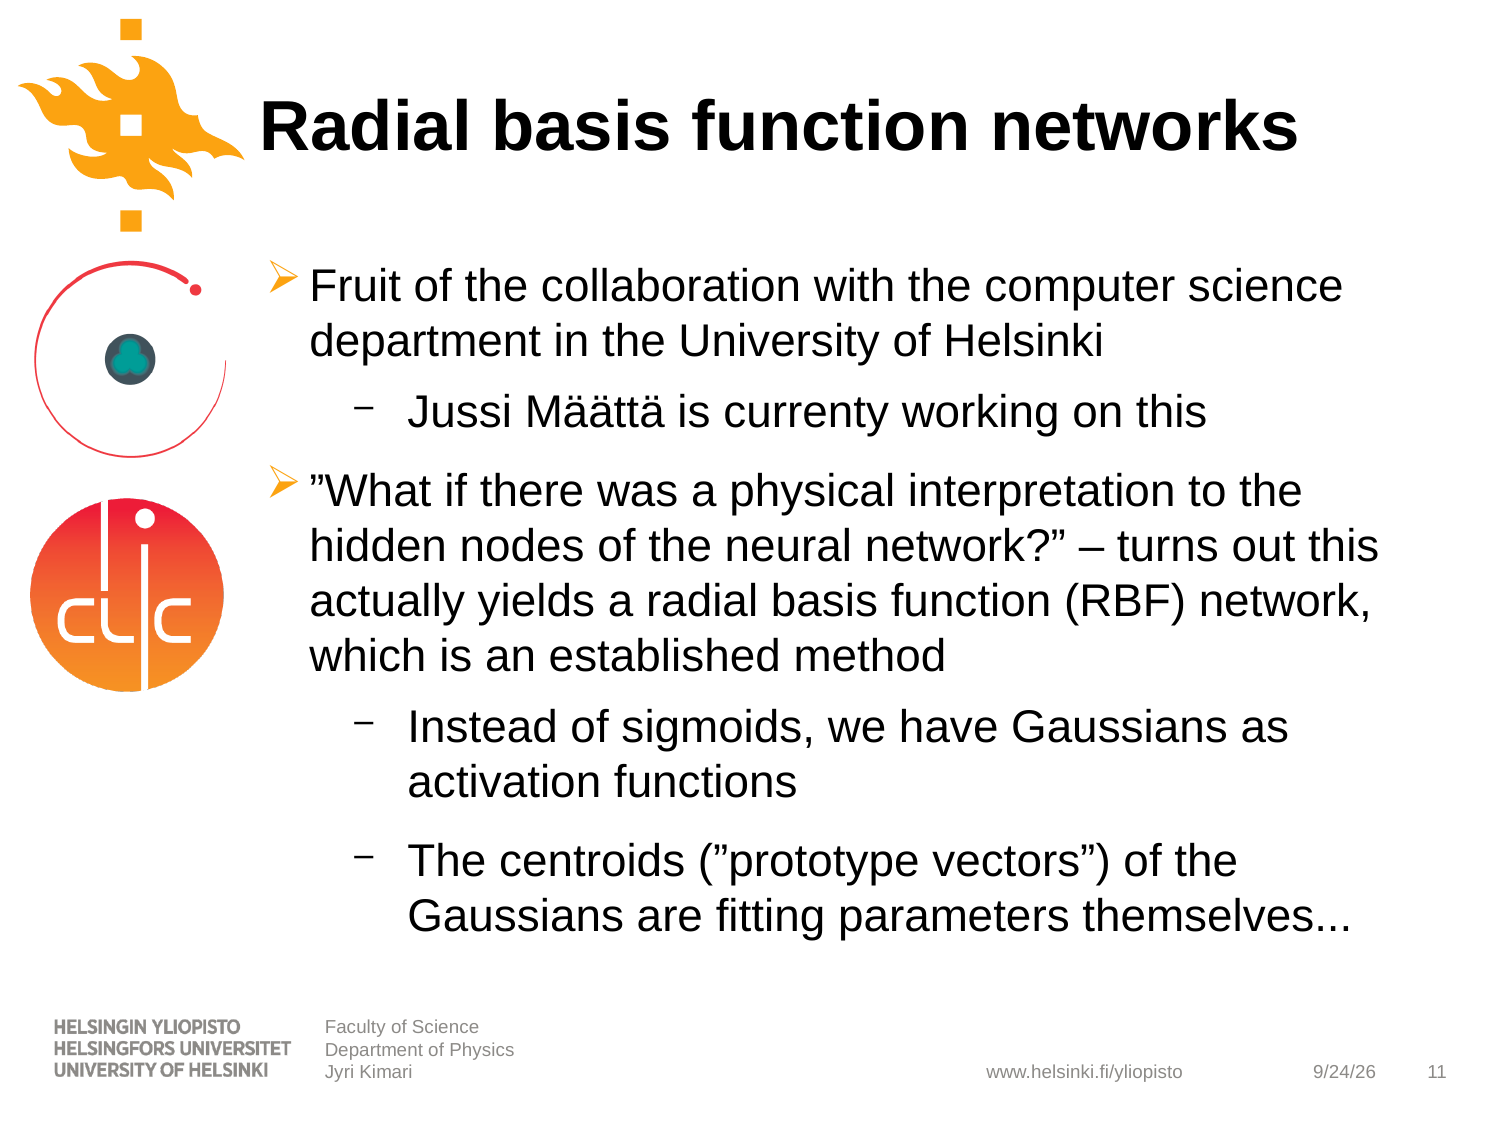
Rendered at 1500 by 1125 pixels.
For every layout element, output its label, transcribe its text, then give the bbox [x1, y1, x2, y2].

title Radial basis function networks [259, 30, 1447, 214]
list Fruit of the collaboration with the computer science department in the University of Helsinki Jussi Määttä is currenty working on this ”What if there was a physical interpretation to the hidden nodes of the neural network?” – turns out this actually yields a radial basis function (RBF) network, which is an established method Instead of sigmoids, we have Gaussians as activation functions The centroids (”prototype vectors”) of the Gaussians are fitting parameters themselves... [265, 255, 1447, 988]
slide_number 11/14/18 [1230, 1011, 1376, 1083]
picture [53, 1017, 292, 1079]
picture [0, 255, 272, 740]
footer Faculty of Science Department of Physics Jyri Kimari [324, 1011, 750, 1083]
slide_number 10 [1376, 1011, 1447, 1083]
